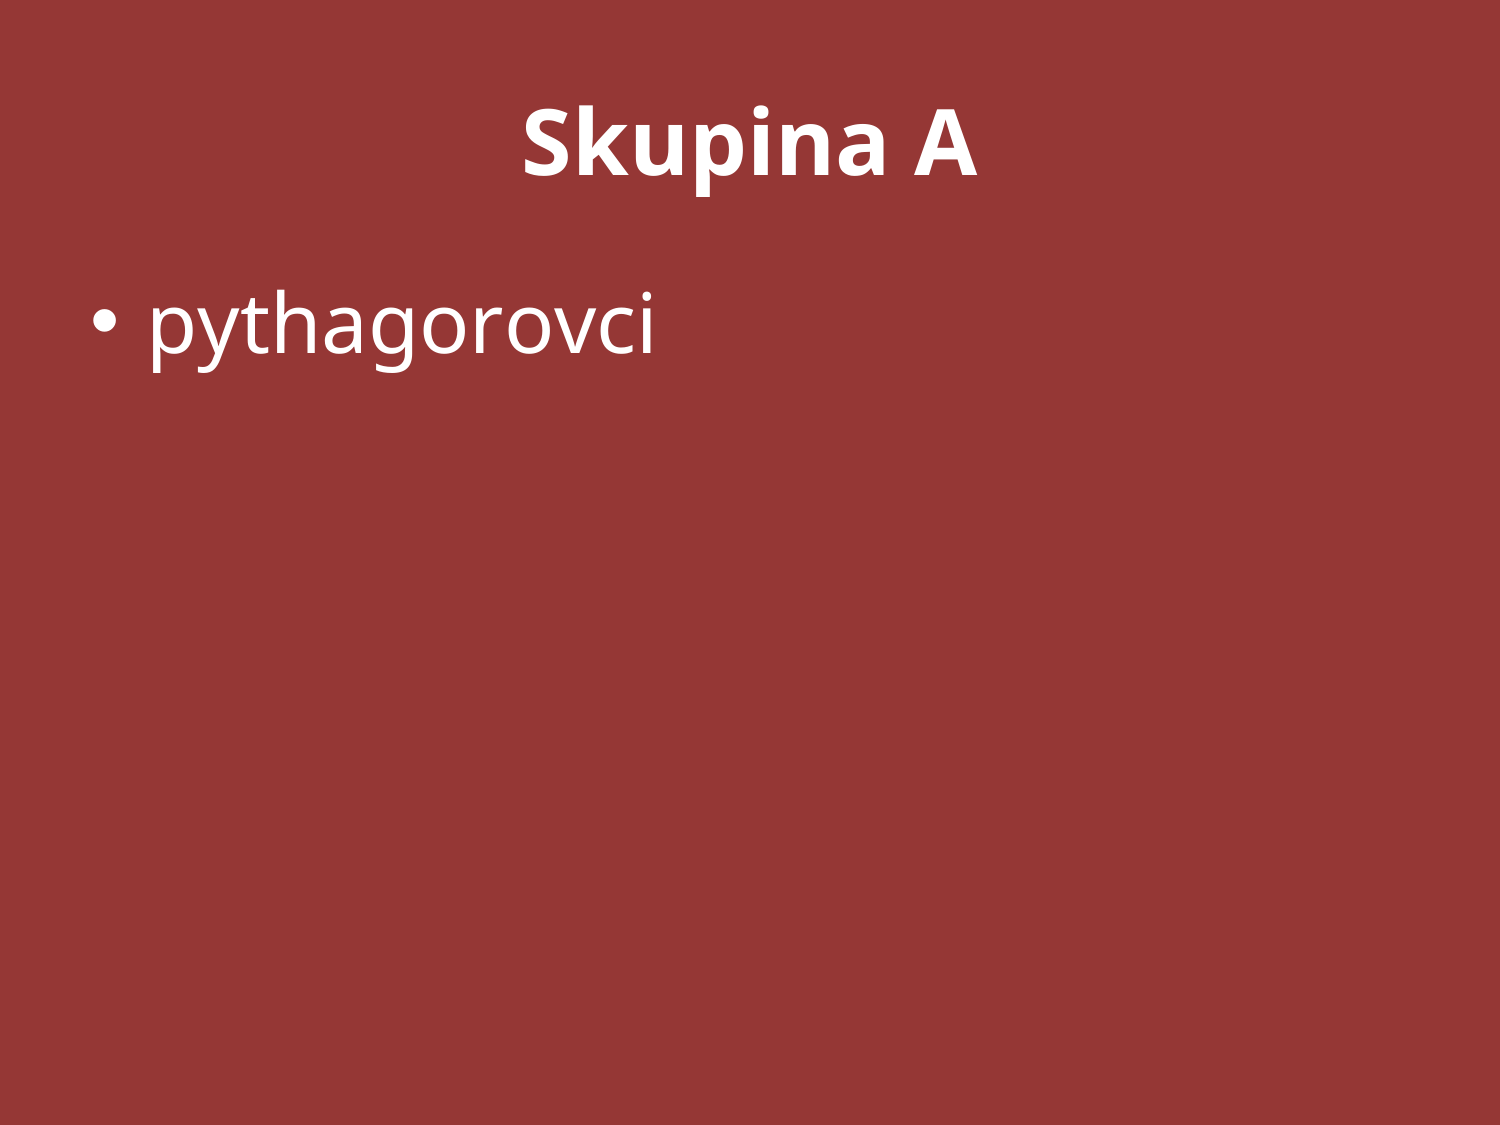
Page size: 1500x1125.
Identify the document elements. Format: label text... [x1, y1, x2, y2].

title Skupina A [75, 45, 1426, 233]
list pythagorovci [75, 262, 1426, 1006]
